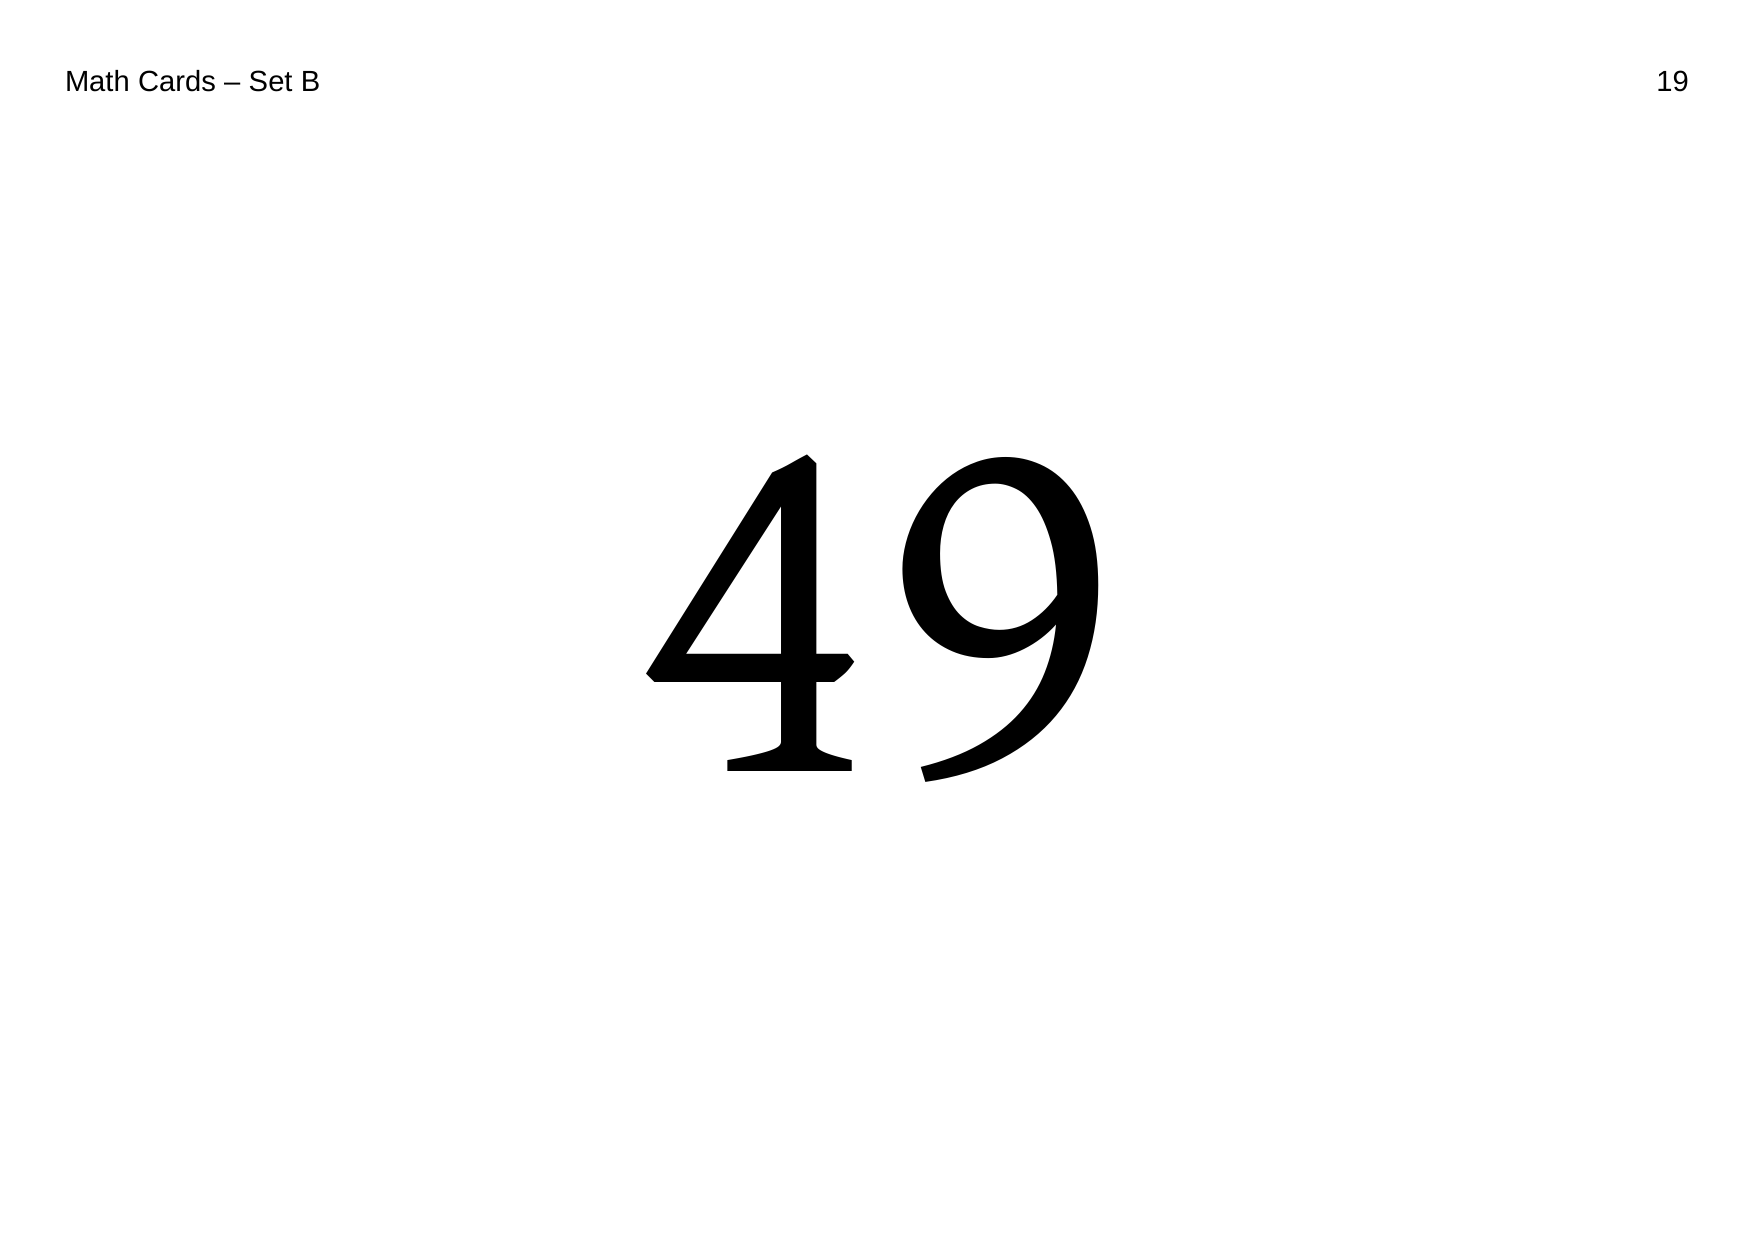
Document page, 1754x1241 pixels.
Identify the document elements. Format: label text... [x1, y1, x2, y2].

text_box 49 [626, 318, 1128, 922]
text_box Math Cards – Set B [59, 59, 328, 104]
text_box 19 [1650, 59, 1695, 104]
